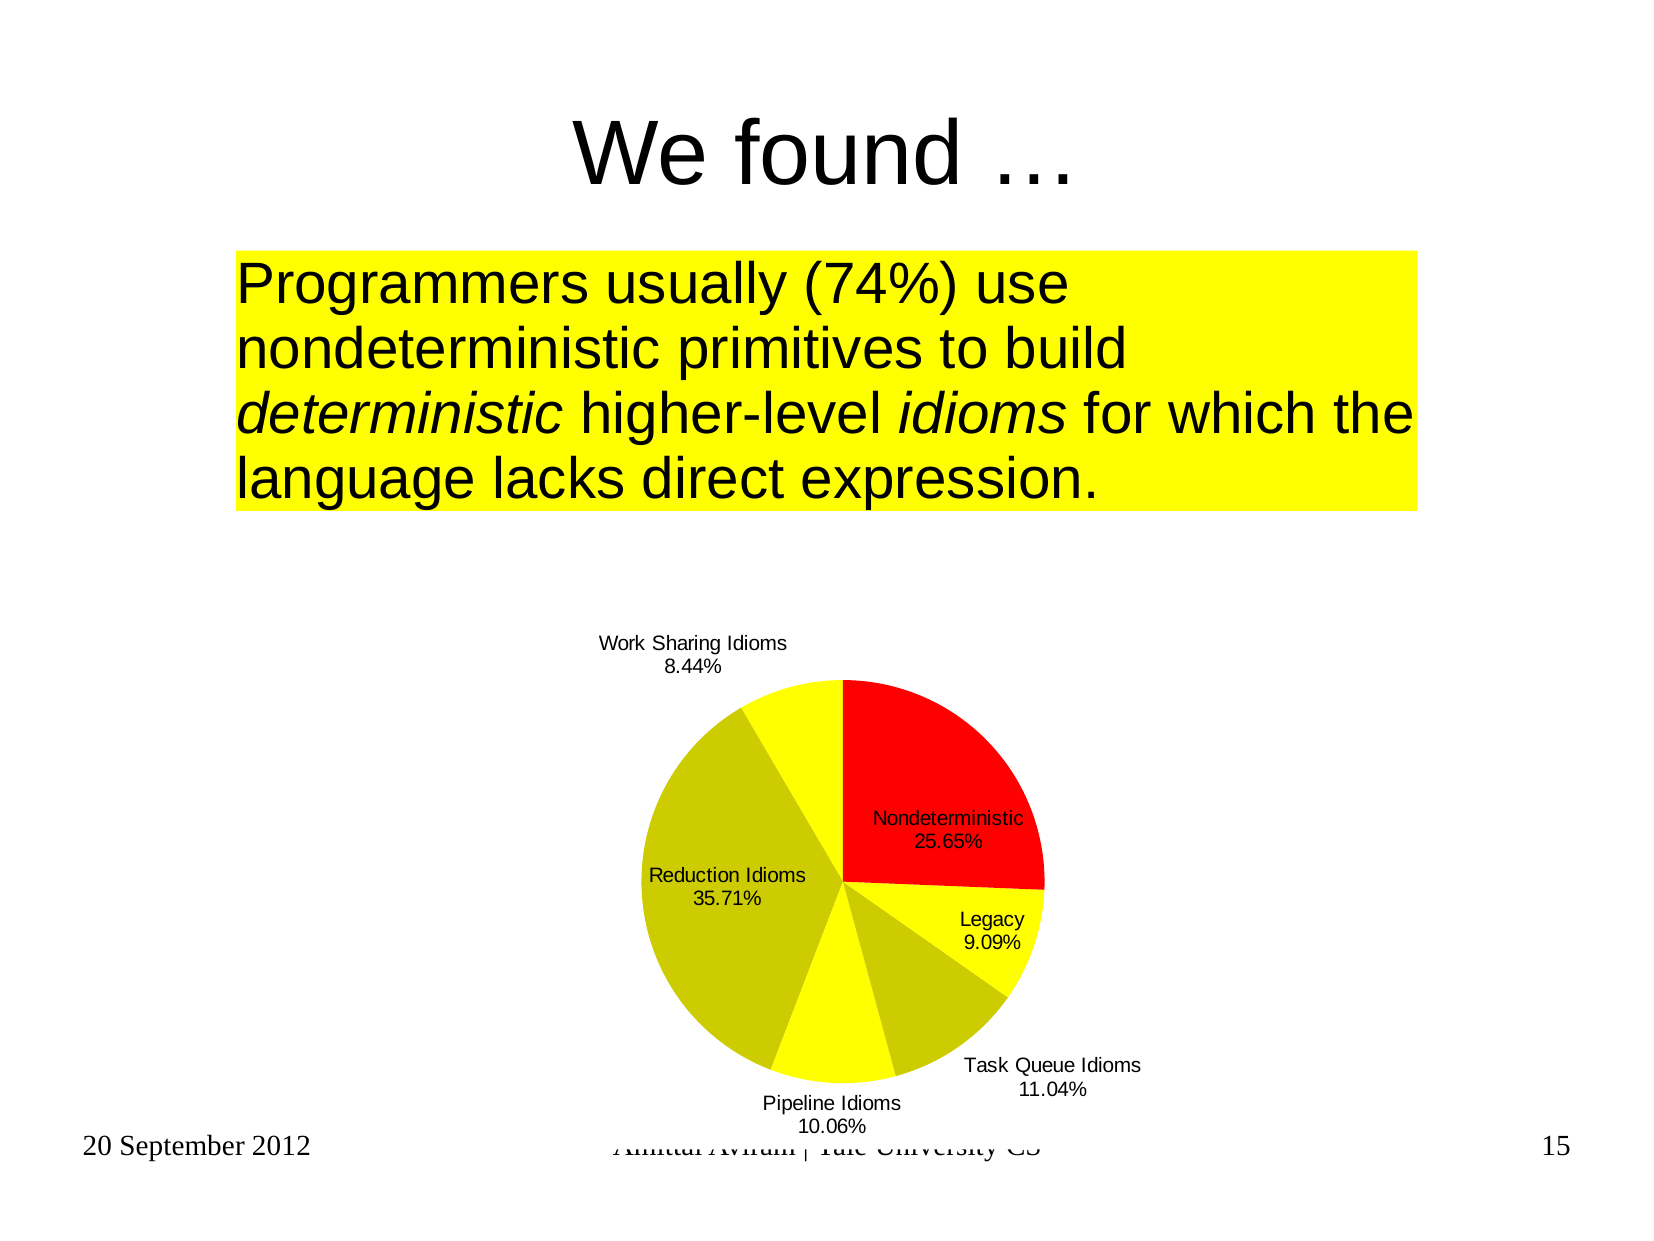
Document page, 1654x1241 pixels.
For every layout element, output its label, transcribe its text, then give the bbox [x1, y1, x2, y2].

list Programmers usually (74%) use nondeterministic primitives to build deterministic higher-level idioms for which the language lacks direct expression. [236, 250, 1418, 511]
title We found … [82, 49, 1571, 257]
chart [354, 618, 1300, 1150]
